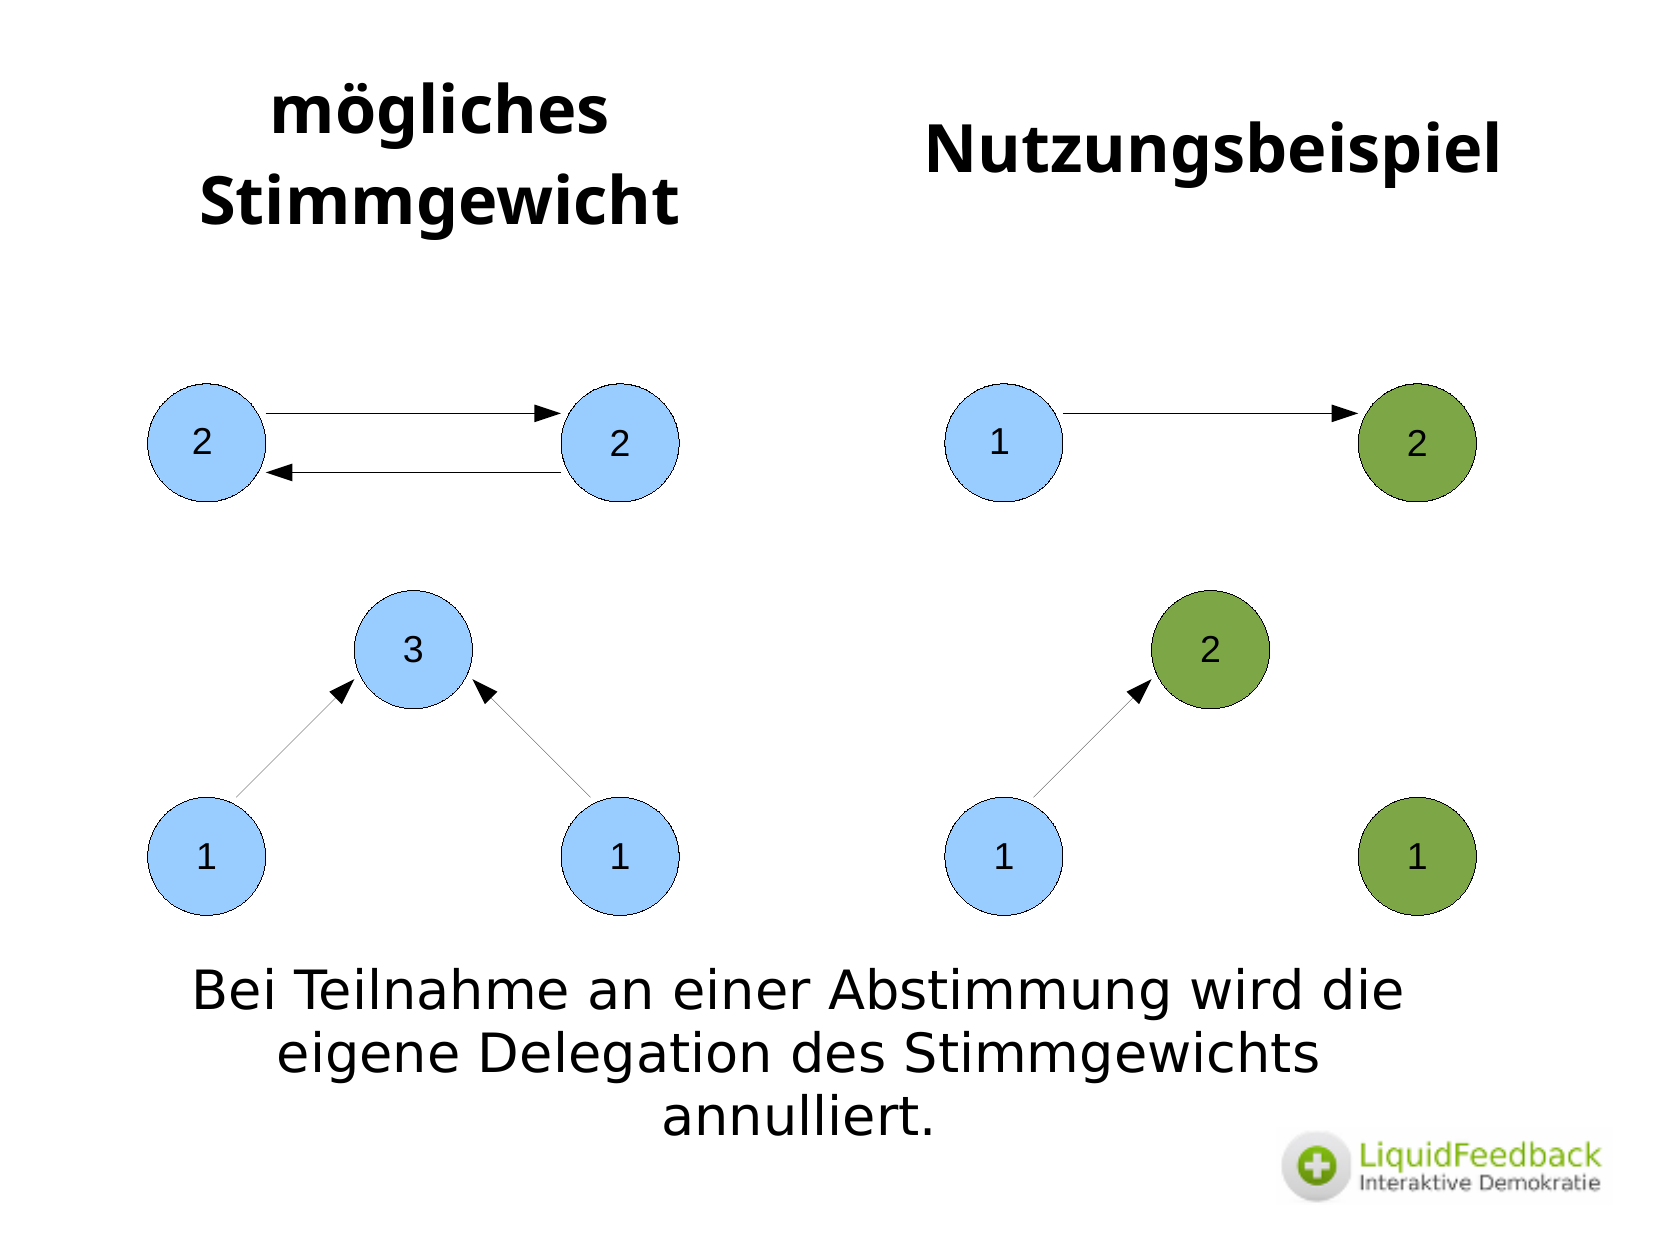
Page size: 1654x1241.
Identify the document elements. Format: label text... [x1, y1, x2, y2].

text_box 1 [974, 413, 1025, 471]
text_box 3 [354, 590, 473, 709]
text_box 2 [177, 413, 228, 471]
text_box 1 [944, 797, 1063, 916]
text_box 2 [1358, 383, 1477, 502]
text_box 1 [561, 797, 680, 916]
text_box [944, 383, 1063, 502]
text_box 1 [1358, 797, 1477, 916]
text_box [147, 383, 266, 502]
text_box 2 [1151, 590, 1270, 709]
title Nutzungsbeispiel [856, 42, 1571, 250]
text_box 1 [147, 797, 266, 916]
picture [1276, 1127, 1613, 1205]
text_box Bei Teilnahme an einer Abstimmung wird die eigene Delegation des Stimmgewichts annulliert. [177, 951, 1535, 1156]
title mögliches Stimmgewicht [82, 49, 798, 257]
text_box 2 [561, 383, 680, 502]
